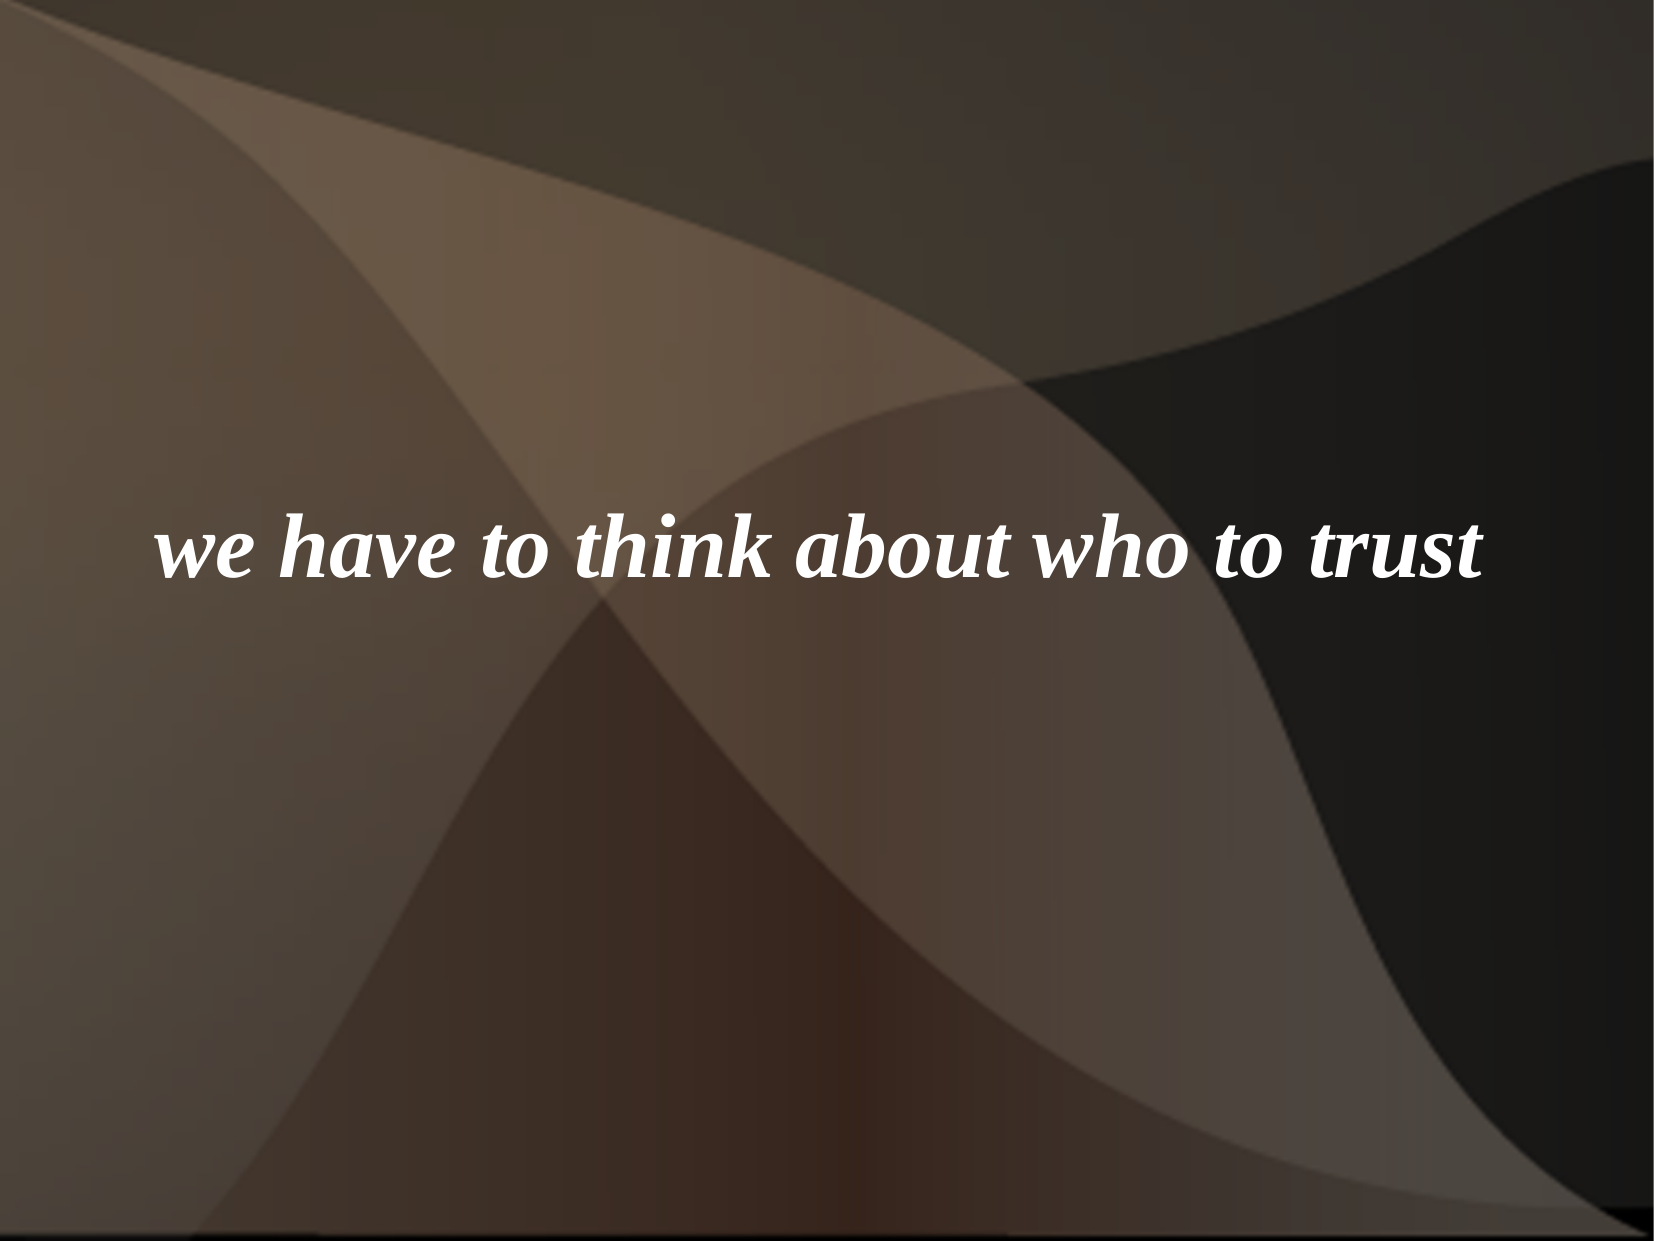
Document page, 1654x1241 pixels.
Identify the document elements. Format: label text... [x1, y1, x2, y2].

title we have to think about who to trust [75, 450, 1564, 643]
picture [0, 0, 1654, 1241]
